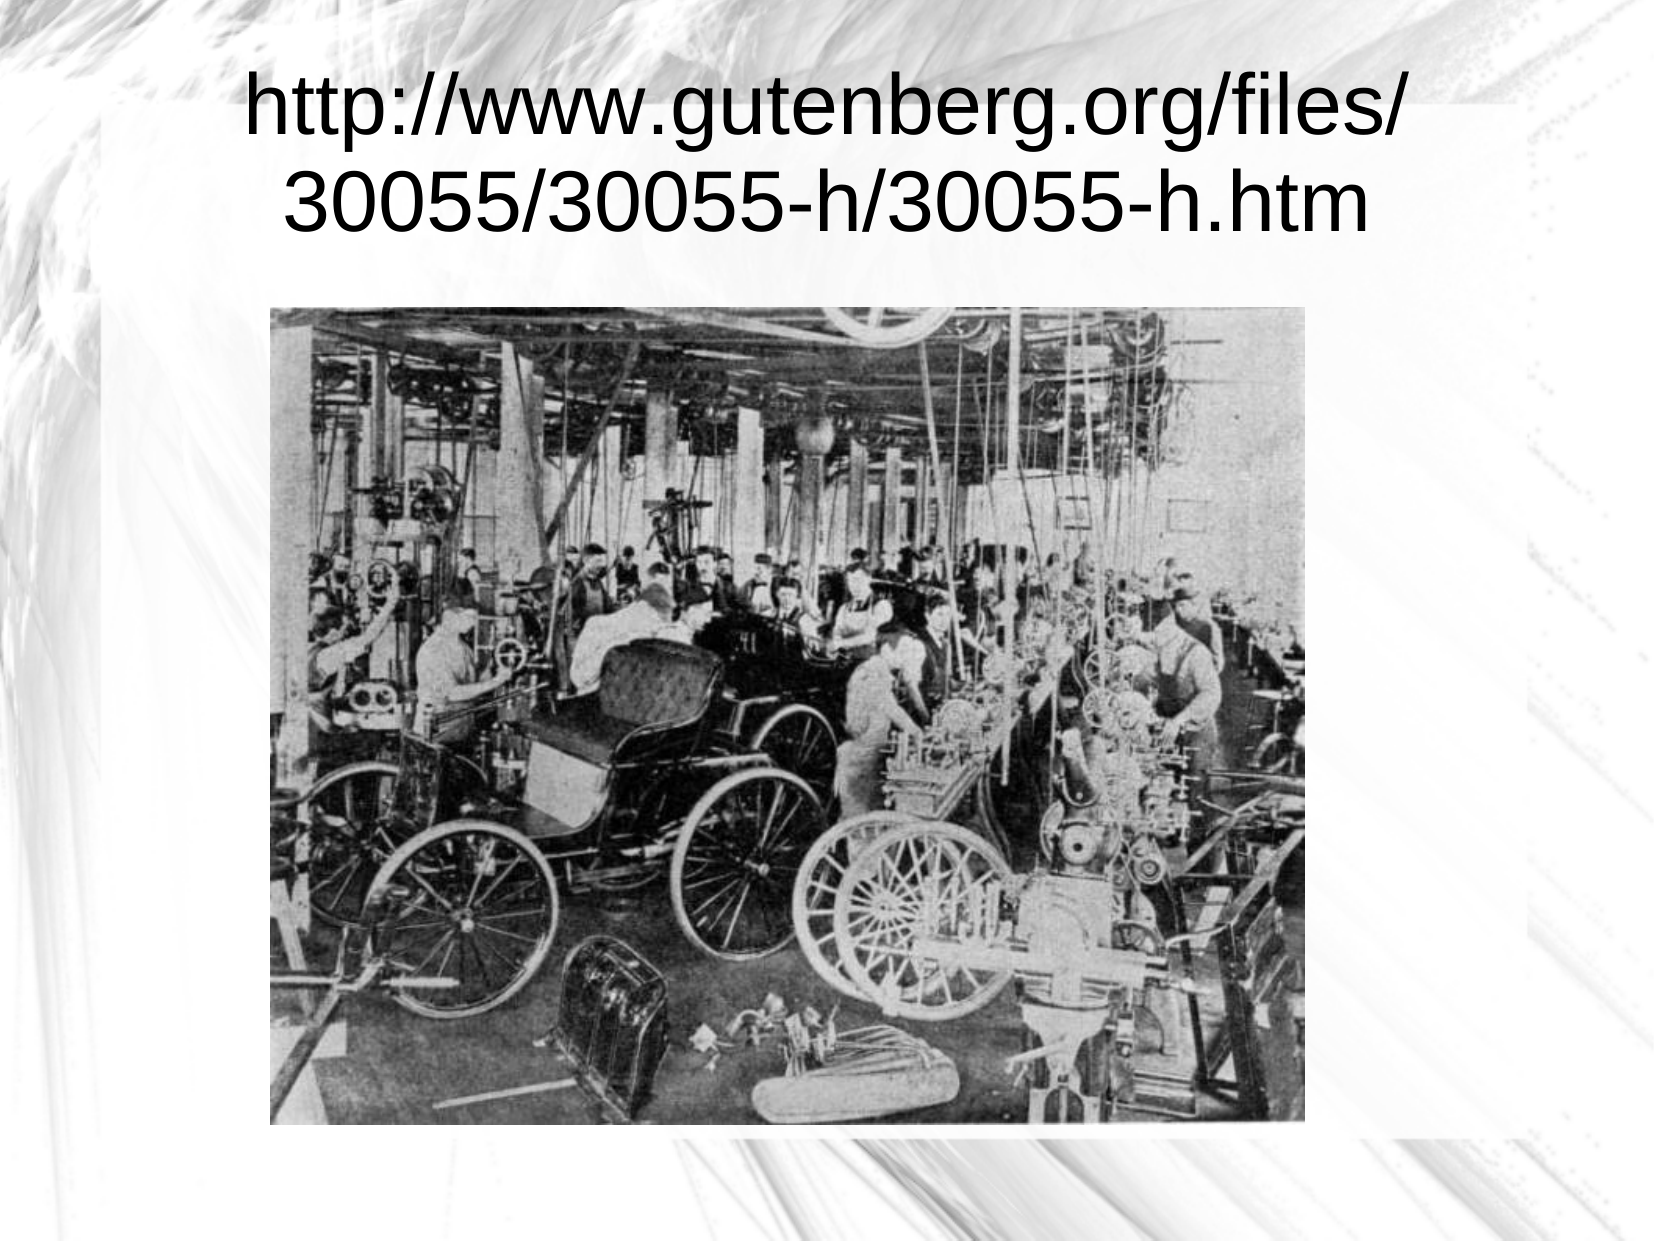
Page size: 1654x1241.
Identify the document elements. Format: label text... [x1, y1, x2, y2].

title http://www.gutenberg.org/files/30055/30055-h/30055-h.htm [82, 49, 1571, 257]
picture [0, 0, 1654, 1241]
